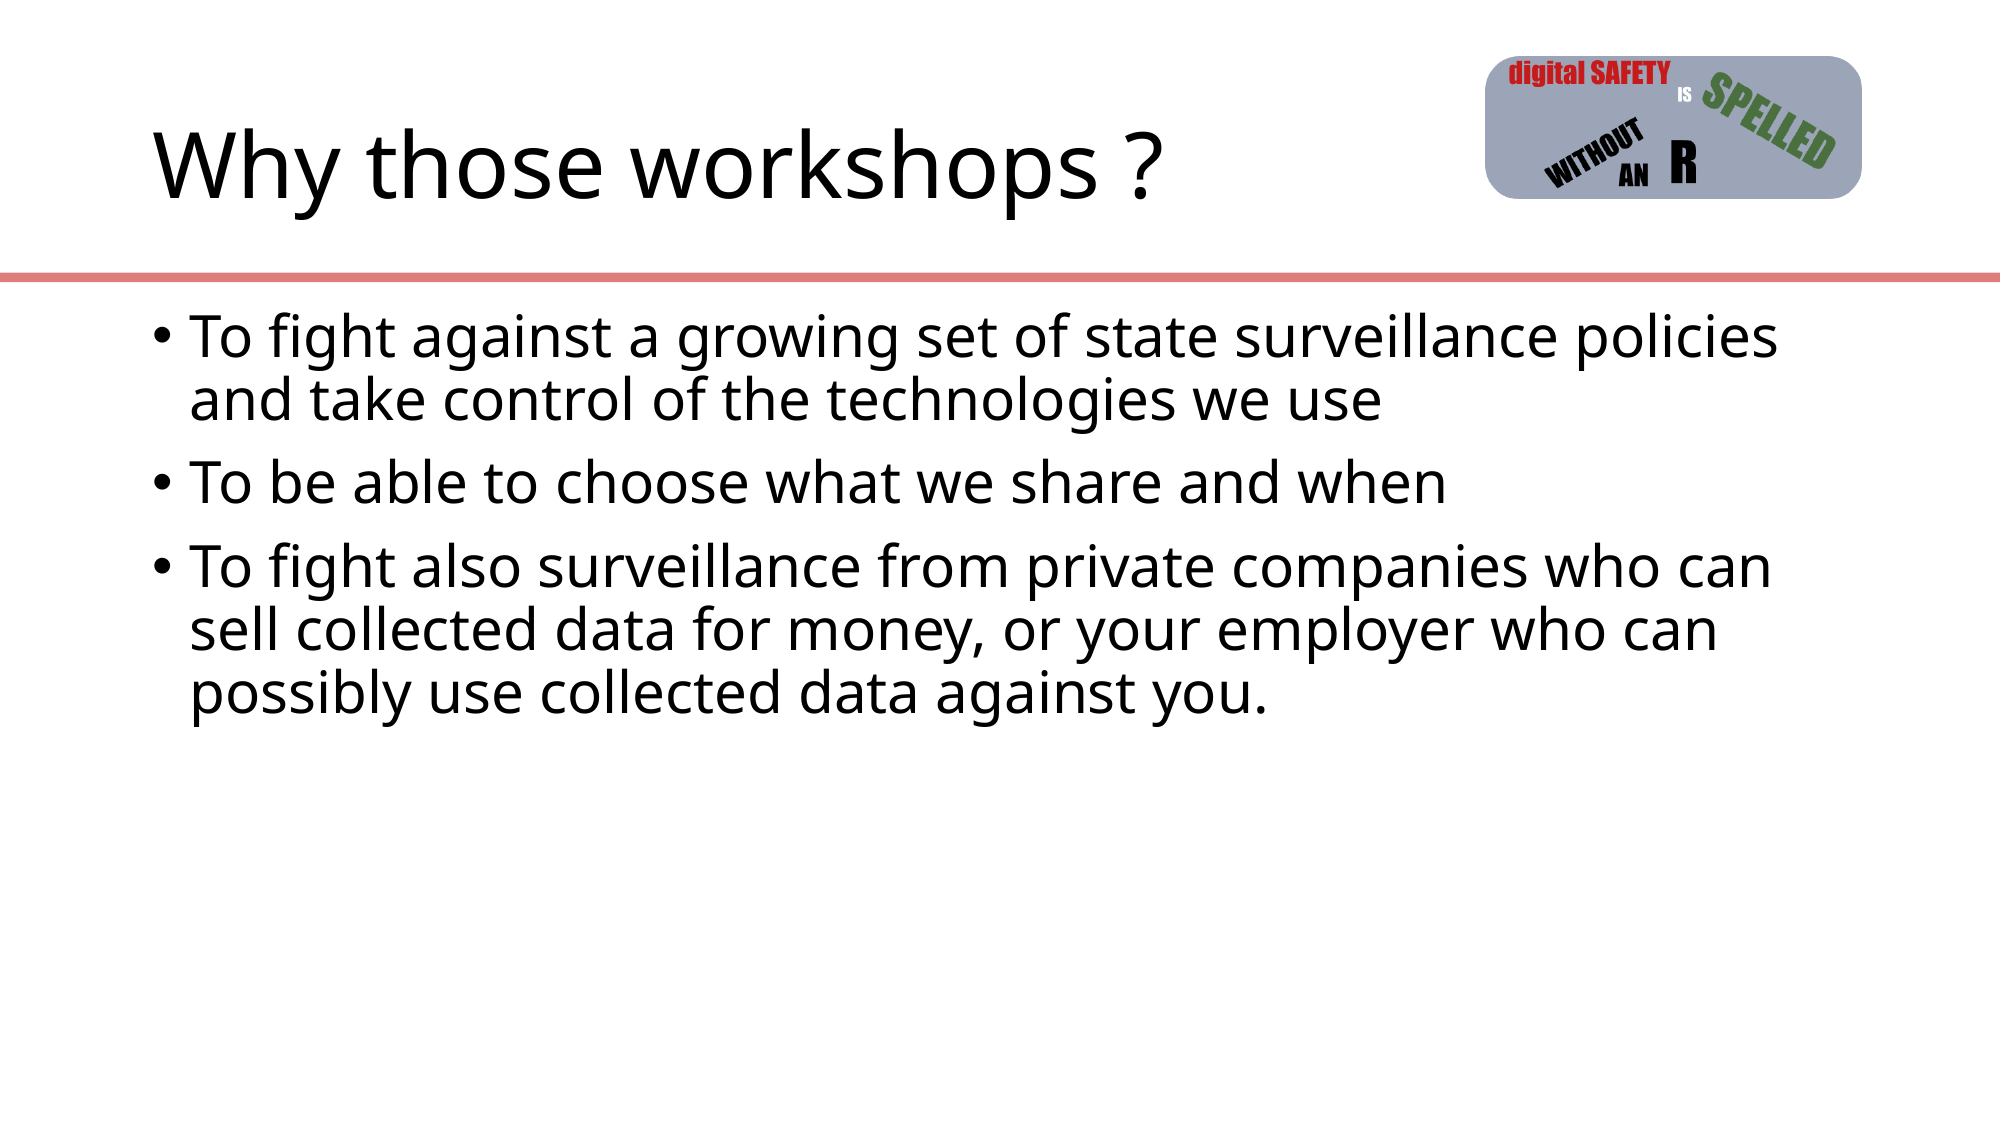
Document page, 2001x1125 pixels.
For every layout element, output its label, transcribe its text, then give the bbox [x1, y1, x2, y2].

list To fight against a growing set of state surveillance policies and take control of the technologies we use To be able to choose what we share and when To fight also surveillance from private companies who can sell collected data for money, or your employer who can possibly use collected data against you. [137, 299, 1863, 1014]
title Why those workshops ? [137, 59, 1863, 278]
